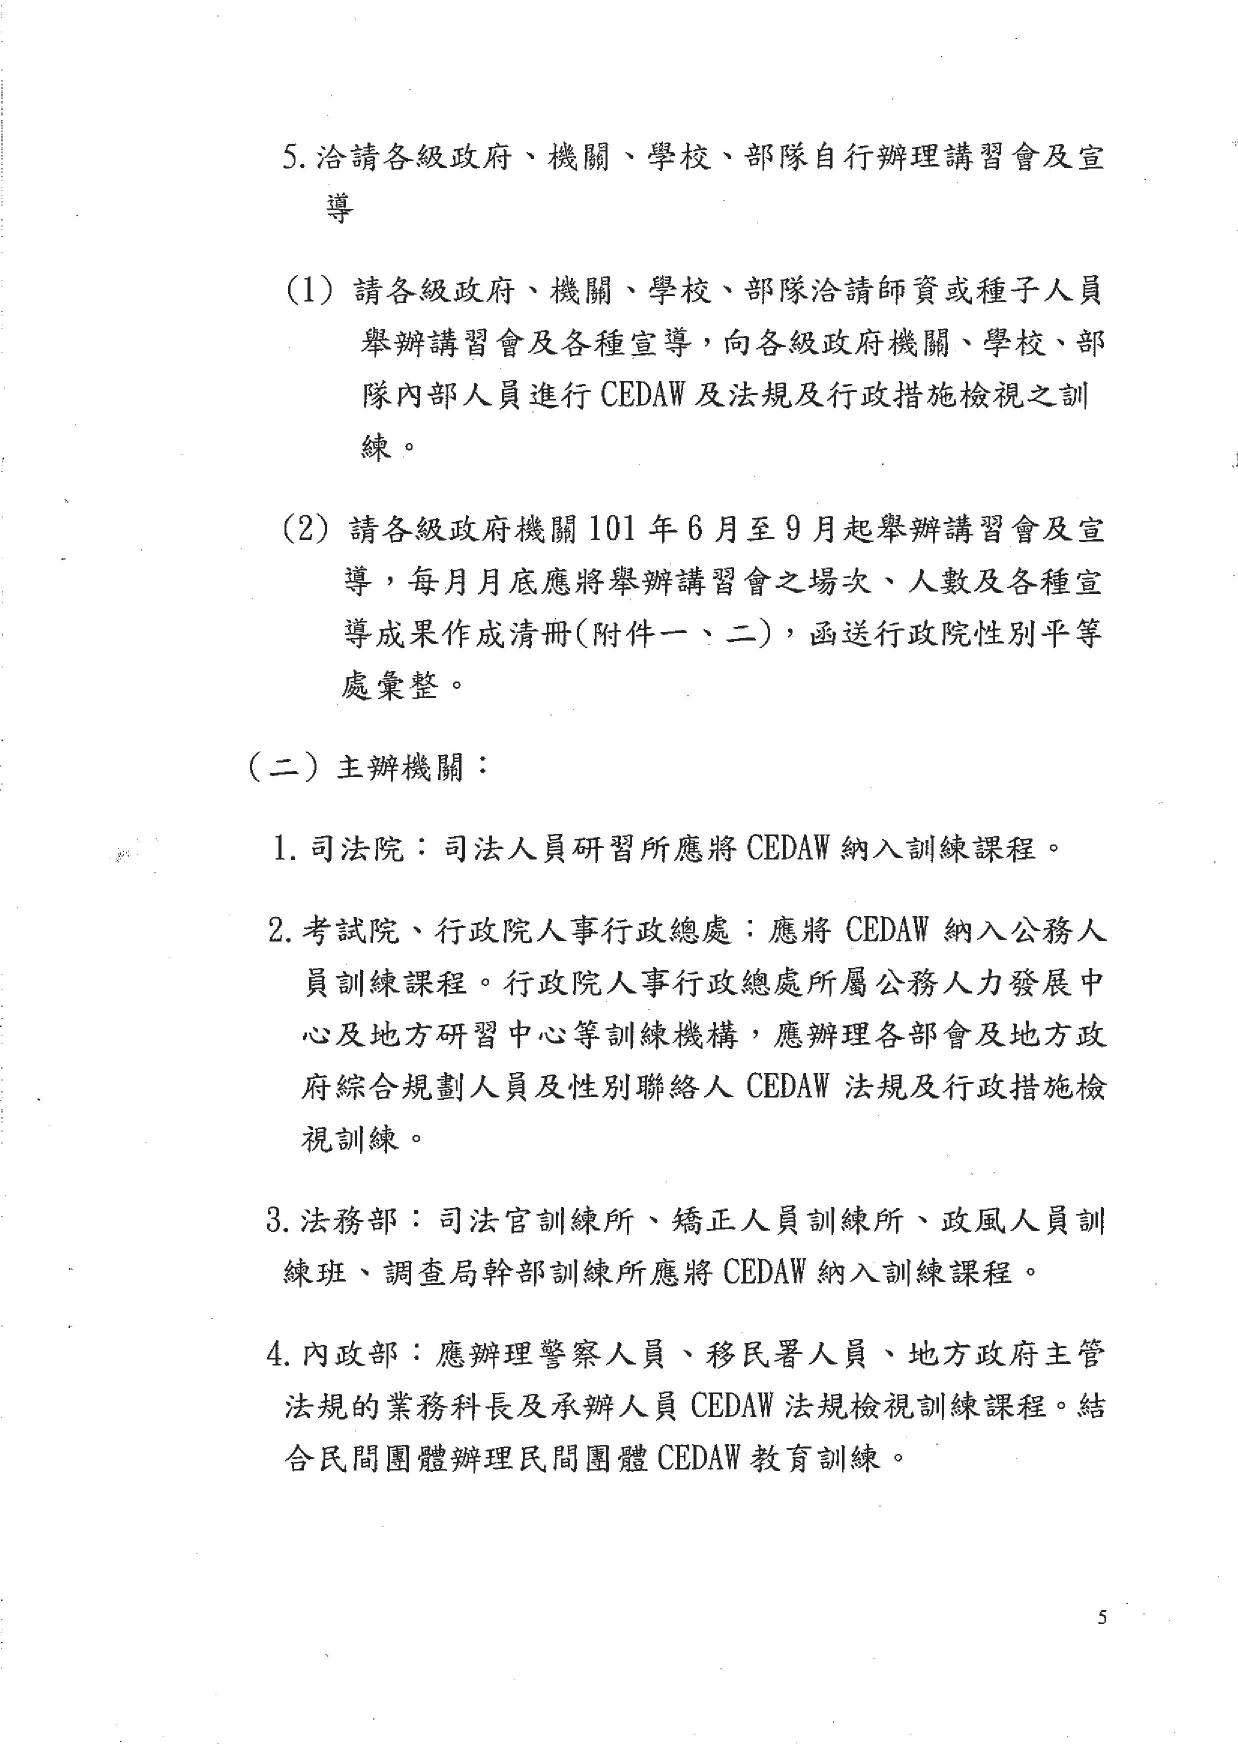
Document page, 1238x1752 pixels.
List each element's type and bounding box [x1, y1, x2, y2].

text_box [0, 0, 1238, 1751]
